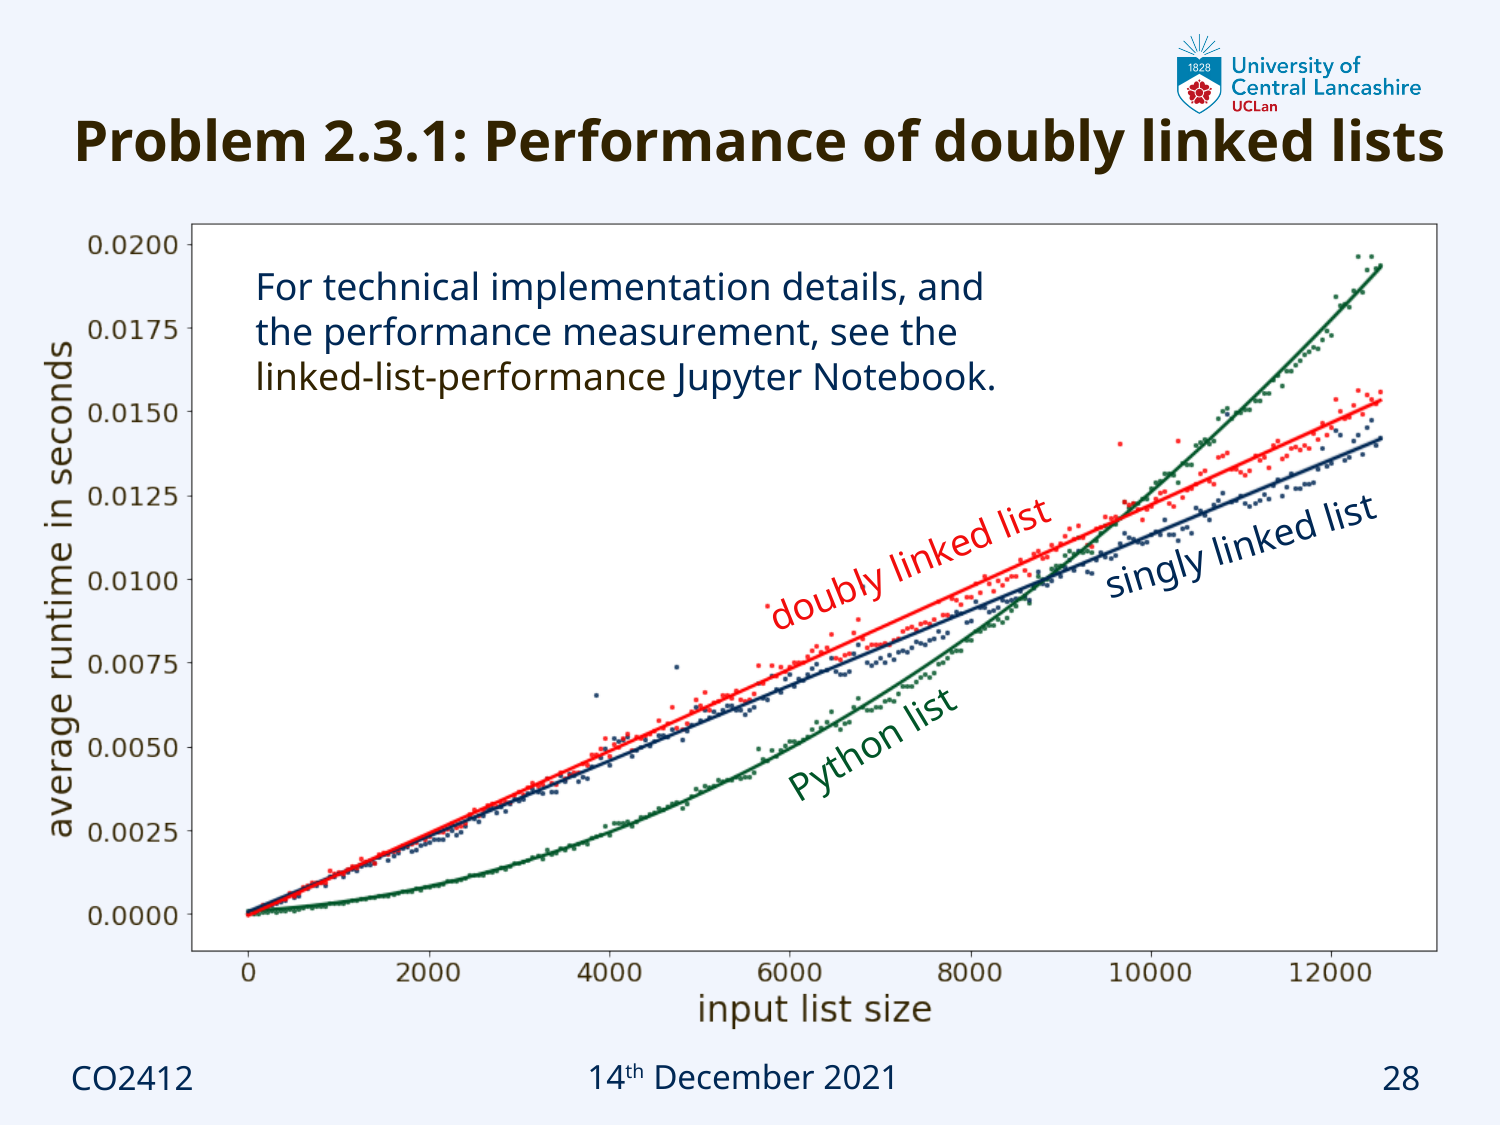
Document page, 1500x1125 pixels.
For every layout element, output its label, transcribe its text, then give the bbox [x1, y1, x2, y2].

picture [35, 213, 1447, 1041]
text_box Python list [687, 615, 1056, 870]
picture [1177, 34, 1421, 93]
text_box For technical implementation details, and the performance measurement, see the linked-list-performance Jupyter Notebook. [240, 255, 1015, 406]
text_box doubly linked list [714, 460, 1103, 664]
title Problem 2.3.1: Performance of doubly linked lists [58, 93, 1475, 186]
text_box singly linked list [1042, 458, 1437, 631]
